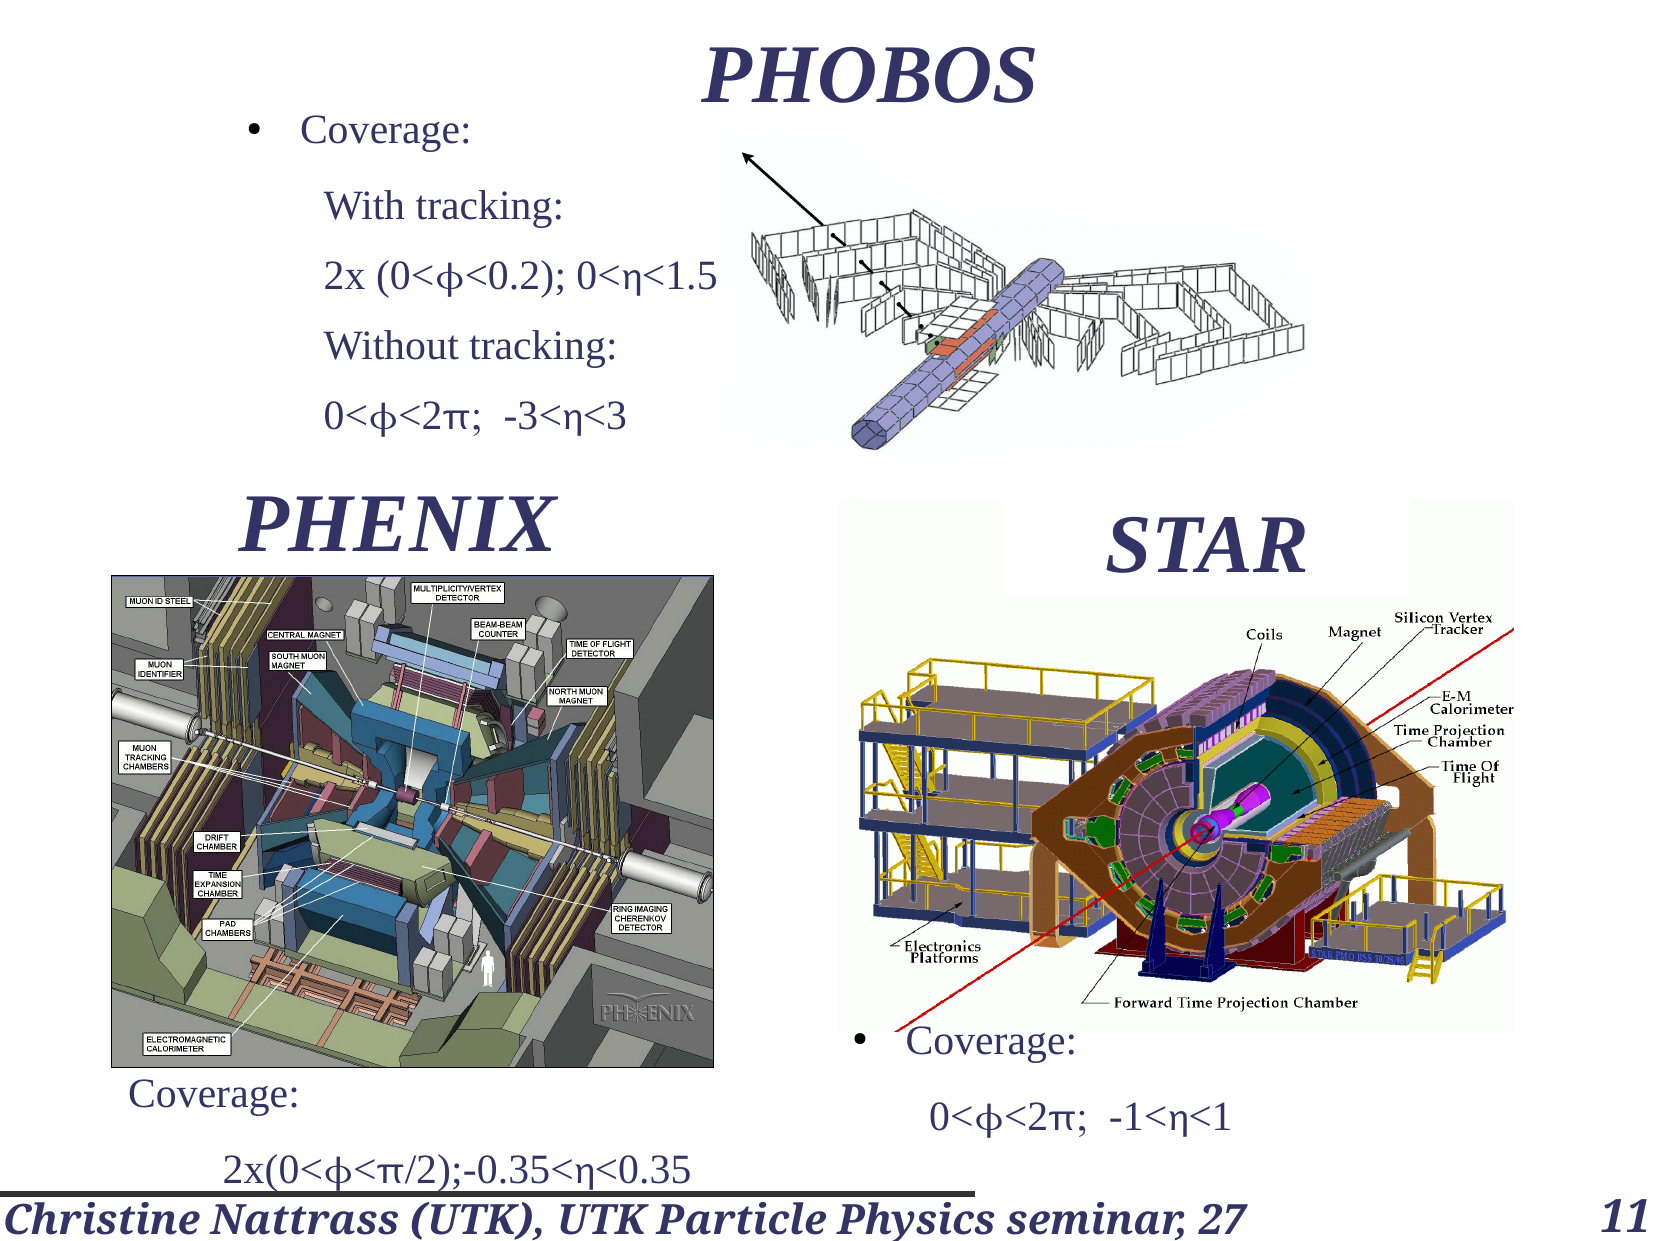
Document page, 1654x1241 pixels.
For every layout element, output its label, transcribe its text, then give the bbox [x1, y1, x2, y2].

picture [112, 580, 713, 1067]
picture [838, 501, 1514, 1017]
list Coverage: 0<<2; -1<<1 [834, 1017, 1630, 1148]
title PHOBOS [574, 21, 1167, 128]
title PHENIX [82, 466, 713, 580]
list Coverage: 2x(0<</2);-0.35<<0.35 [128, 1070, 729, 1217]
list Coverage: With tracking: 2x (0<<0.2); 0<<1.5 Without tracking: 0<<2; -3<<3 [229, 106, 942, 439]
title STAR [1002, 494, 1412, 595]
picture [716, 128, 1317, 462]
